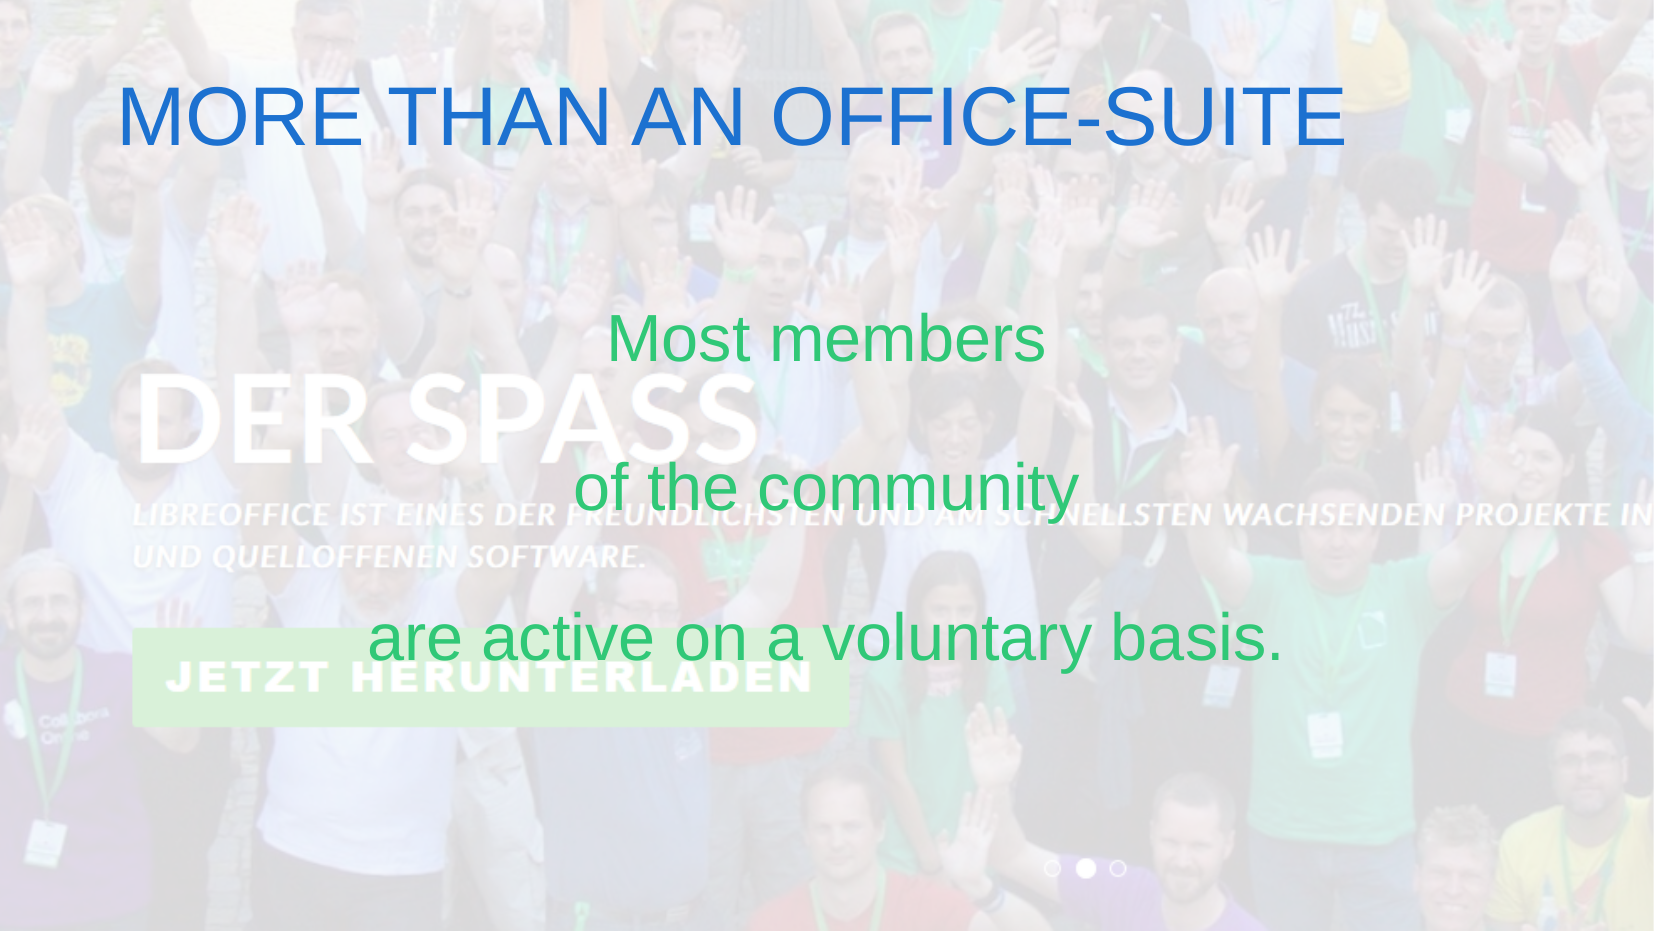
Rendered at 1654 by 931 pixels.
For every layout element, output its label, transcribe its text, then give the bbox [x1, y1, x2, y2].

subtitle Most members of the community are active on a voluntary basis. [82, 300, 1571, 675]
title MORE THAN AN OFFICE-SUITE [82, 37, 1382, 197]
